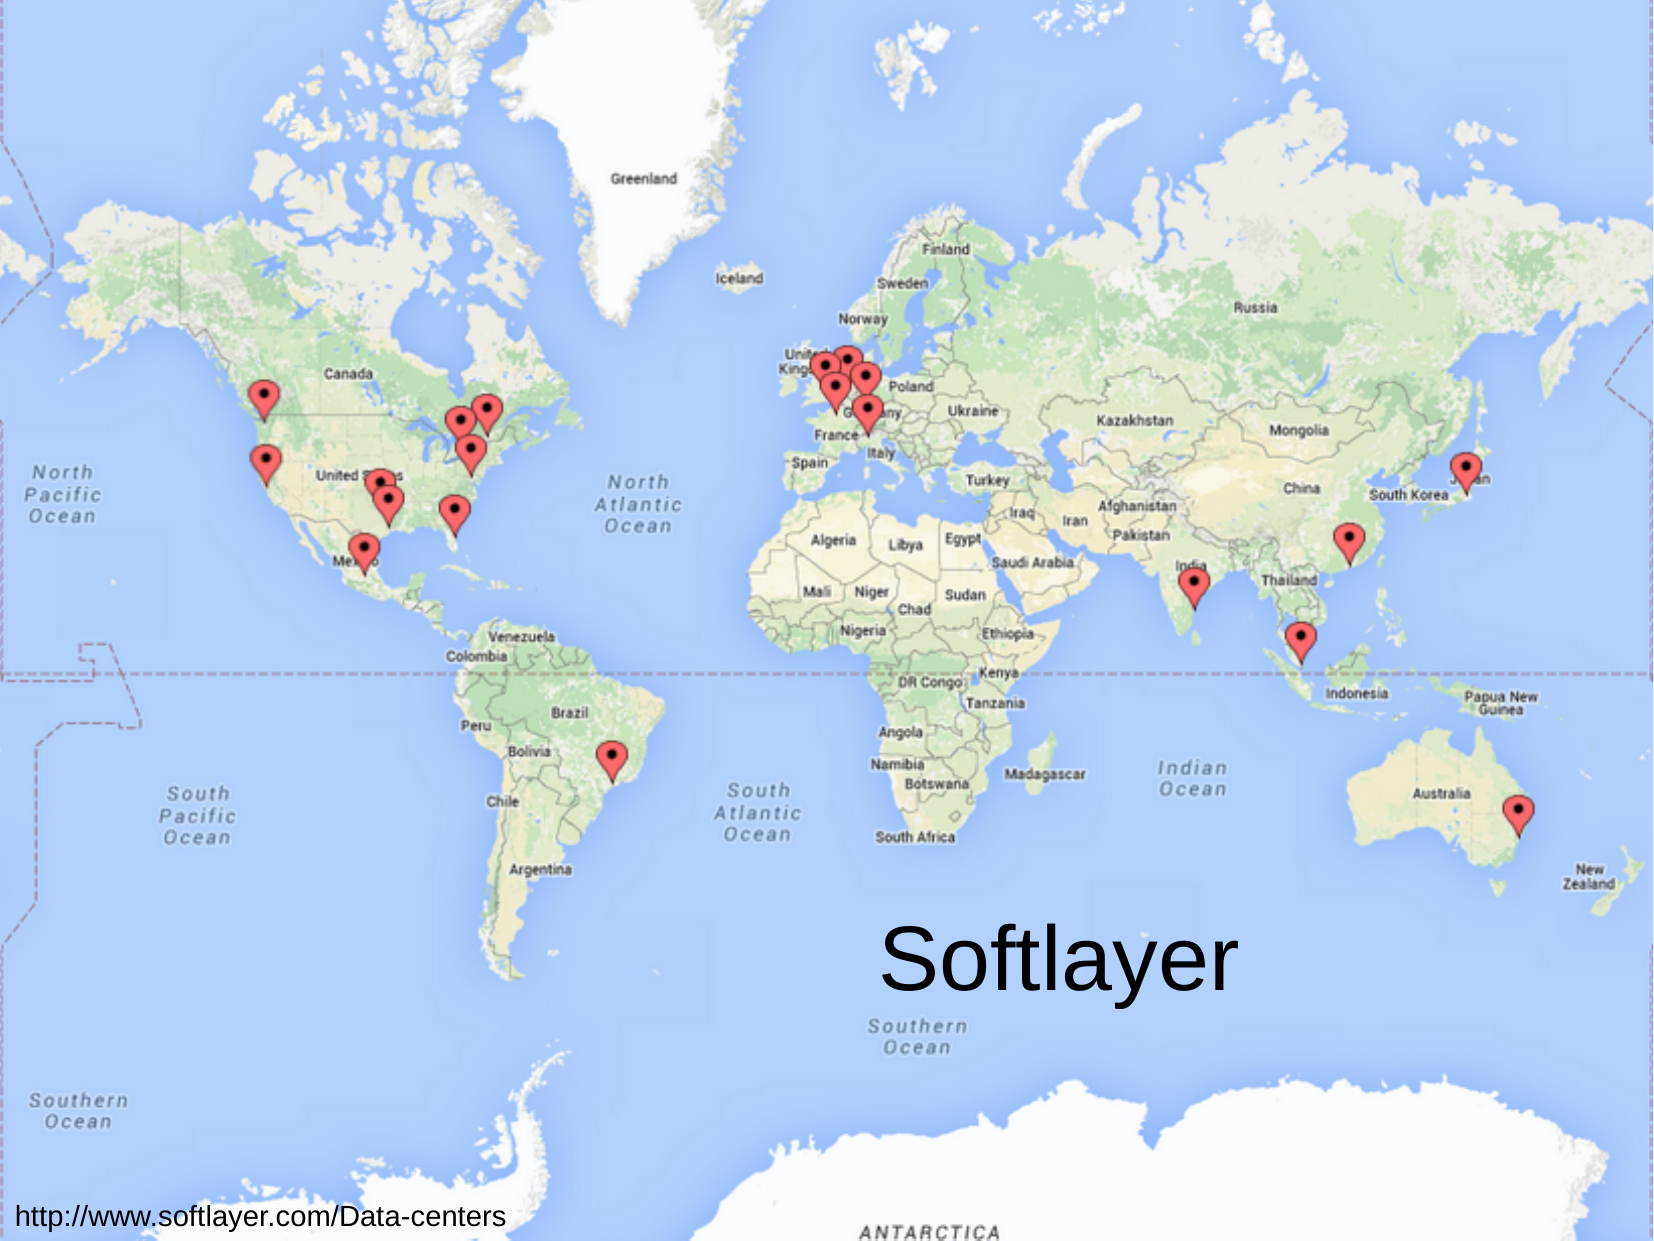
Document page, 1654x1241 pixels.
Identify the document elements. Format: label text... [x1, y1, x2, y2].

title Softlayer [315, 855, 1654, 1063]
picture [0, 0, 1654, 1241]
title http://www.softlayer.com/Data-centers [0, 1112, 1006, 1241]
